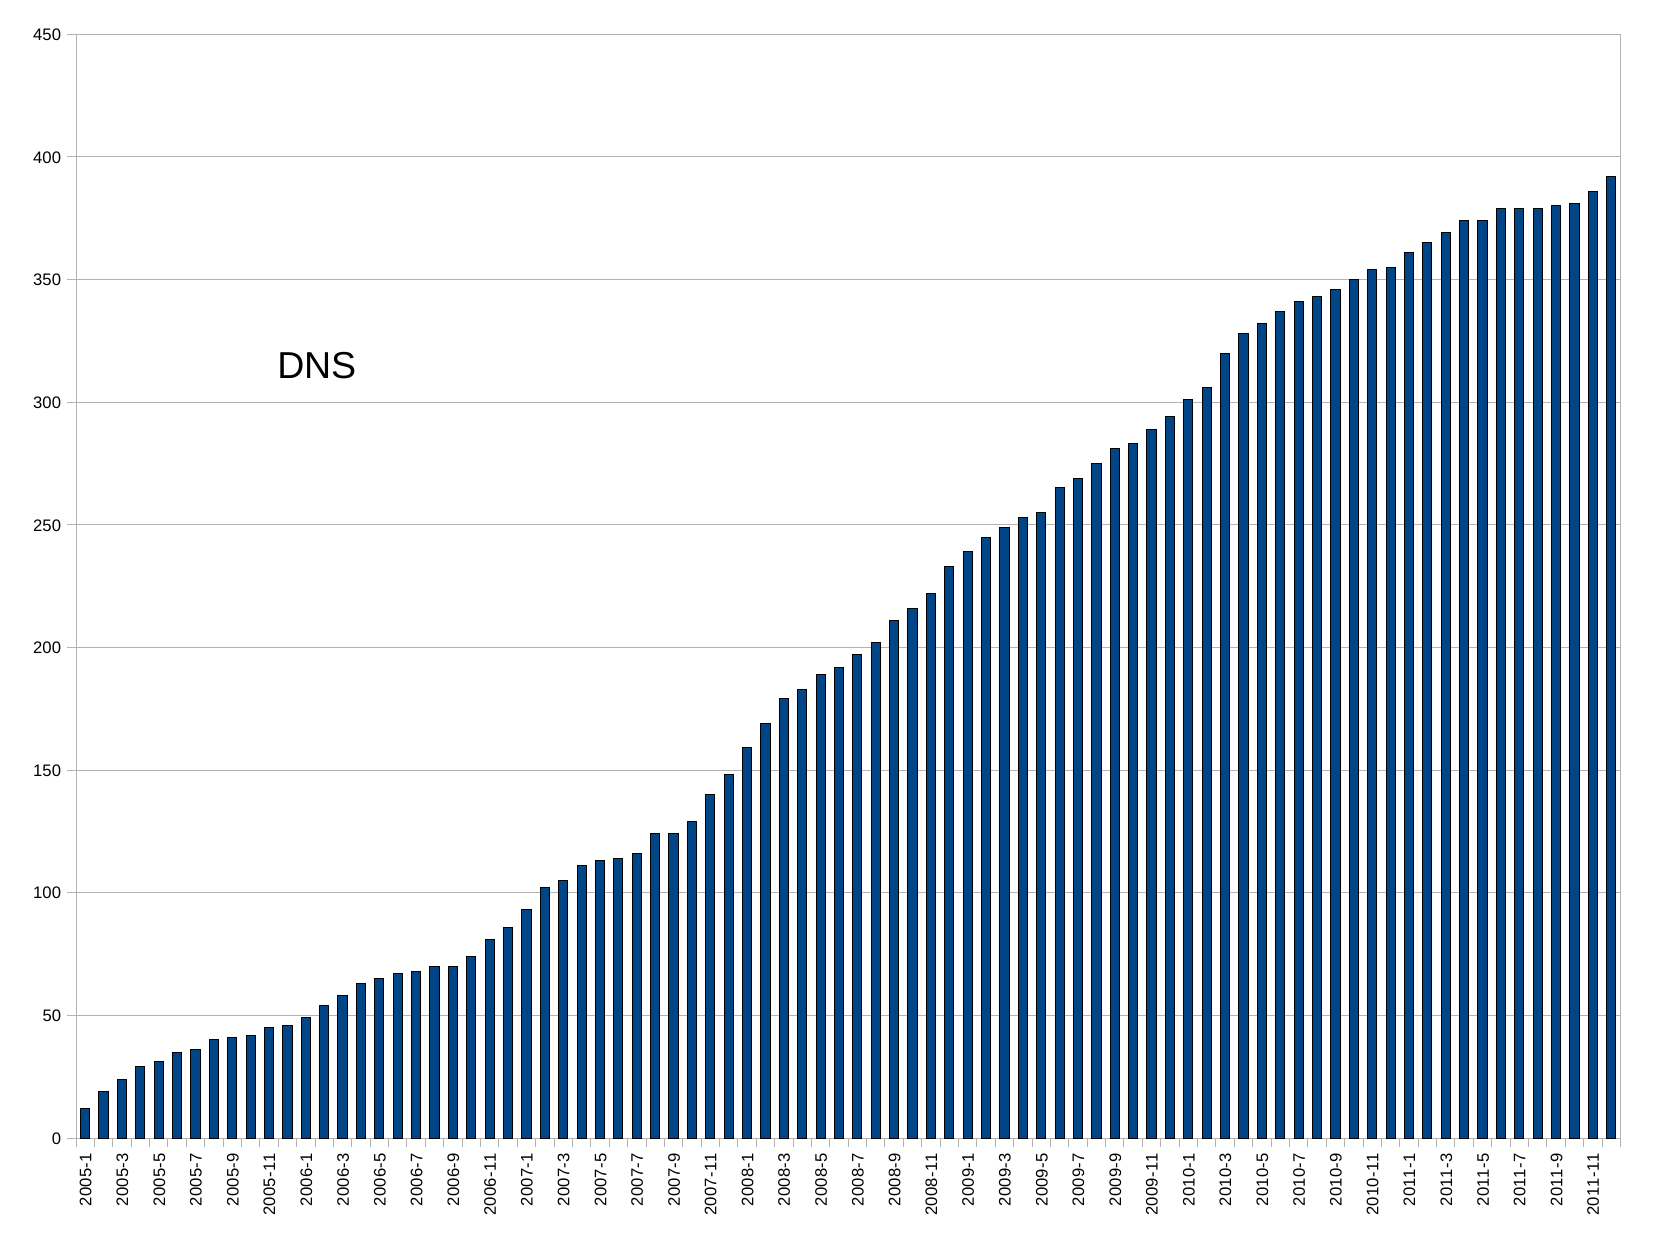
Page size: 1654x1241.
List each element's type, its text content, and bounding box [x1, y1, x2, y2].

chart [0, 0, 1654, 1241]
text_box DNS [262, 337, 372, 395]
